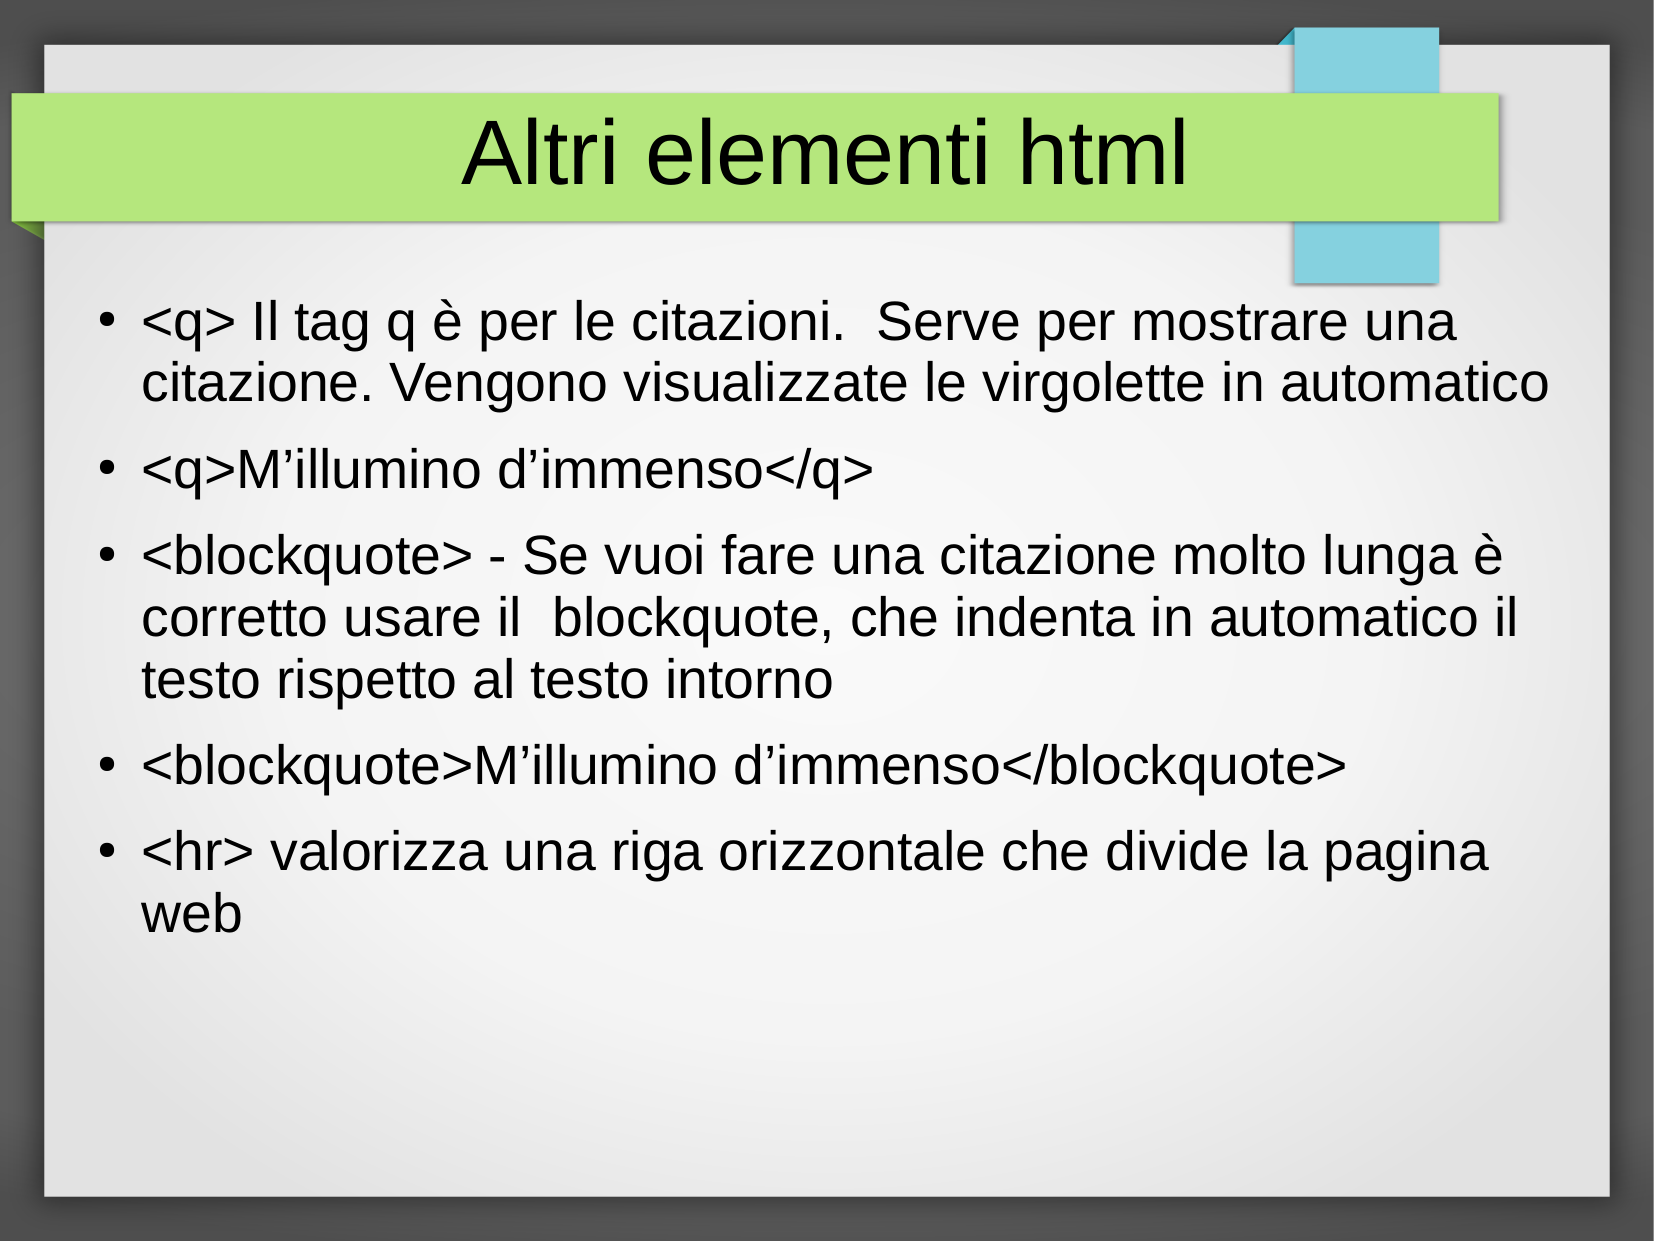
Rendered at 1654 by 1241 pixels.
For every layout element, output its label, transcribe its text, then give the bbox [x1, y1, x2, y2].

list <q> Il tag q è per le citazioni. Serve per mostrare una citazione. Vengono visualizzate le virgolette in automatico <q>M’illumino d’immenso</q> <blockquote> - Se vuoi fare una citazione molto lunga è corretto usare il blockquote, che indenta in automatico il testo rispetto al testo intorno <blockquote>M’illumino d’immenso</blockquote> <hr> valorizza una riga orizzontale che divide la pagina web [82, 290, 1571, 1010]
picture [0, 0, 1654, 1241]
title Altri elementi html [82, 49, 1571, 257]
